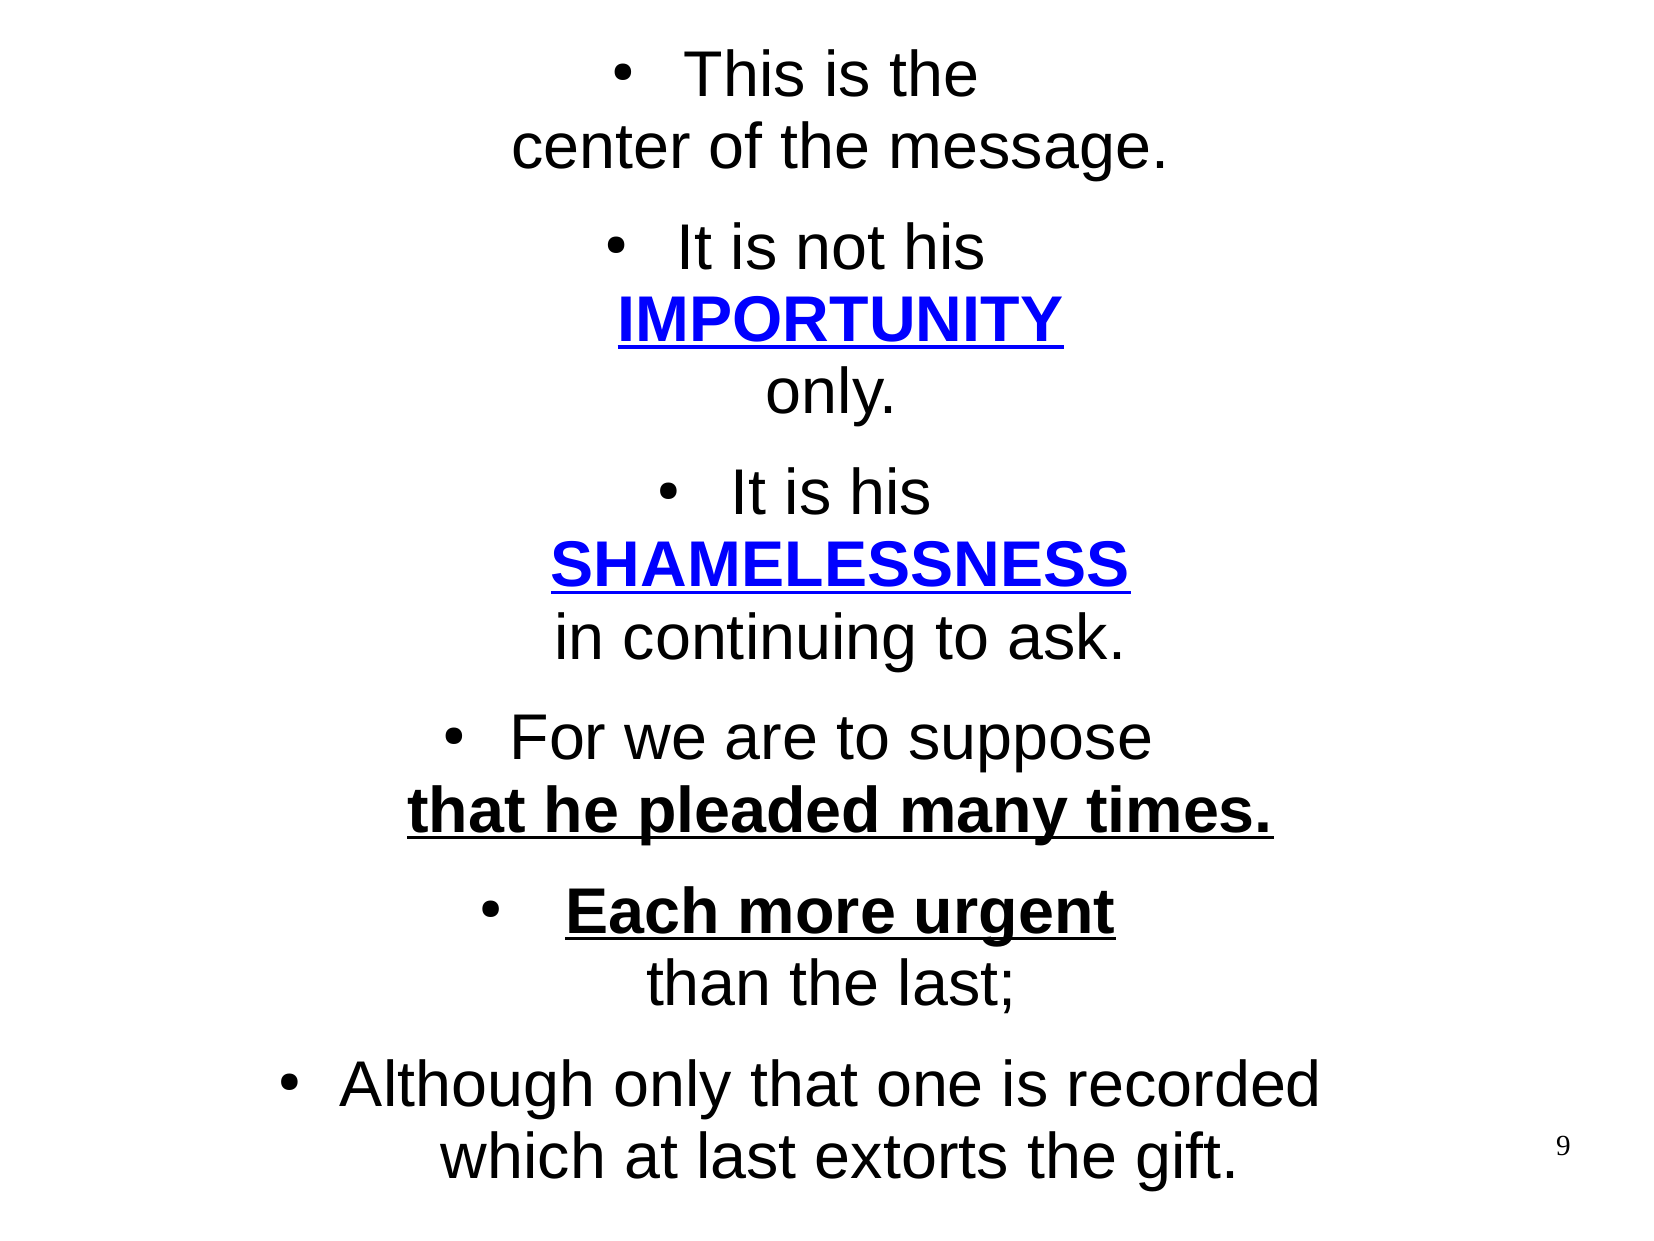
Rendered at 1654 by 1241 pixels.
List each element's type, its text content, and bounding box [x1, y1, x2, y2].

list This is the center of the message. It is not his IMPORTUNITY only. It is his SHAMELESSNESS in continuing to ask. For we are to suppose that he pleaded many times. Each more urgent than the last; Although only that one is recorded which at last extorts the gift. [0, 37, 1613, 1201]
